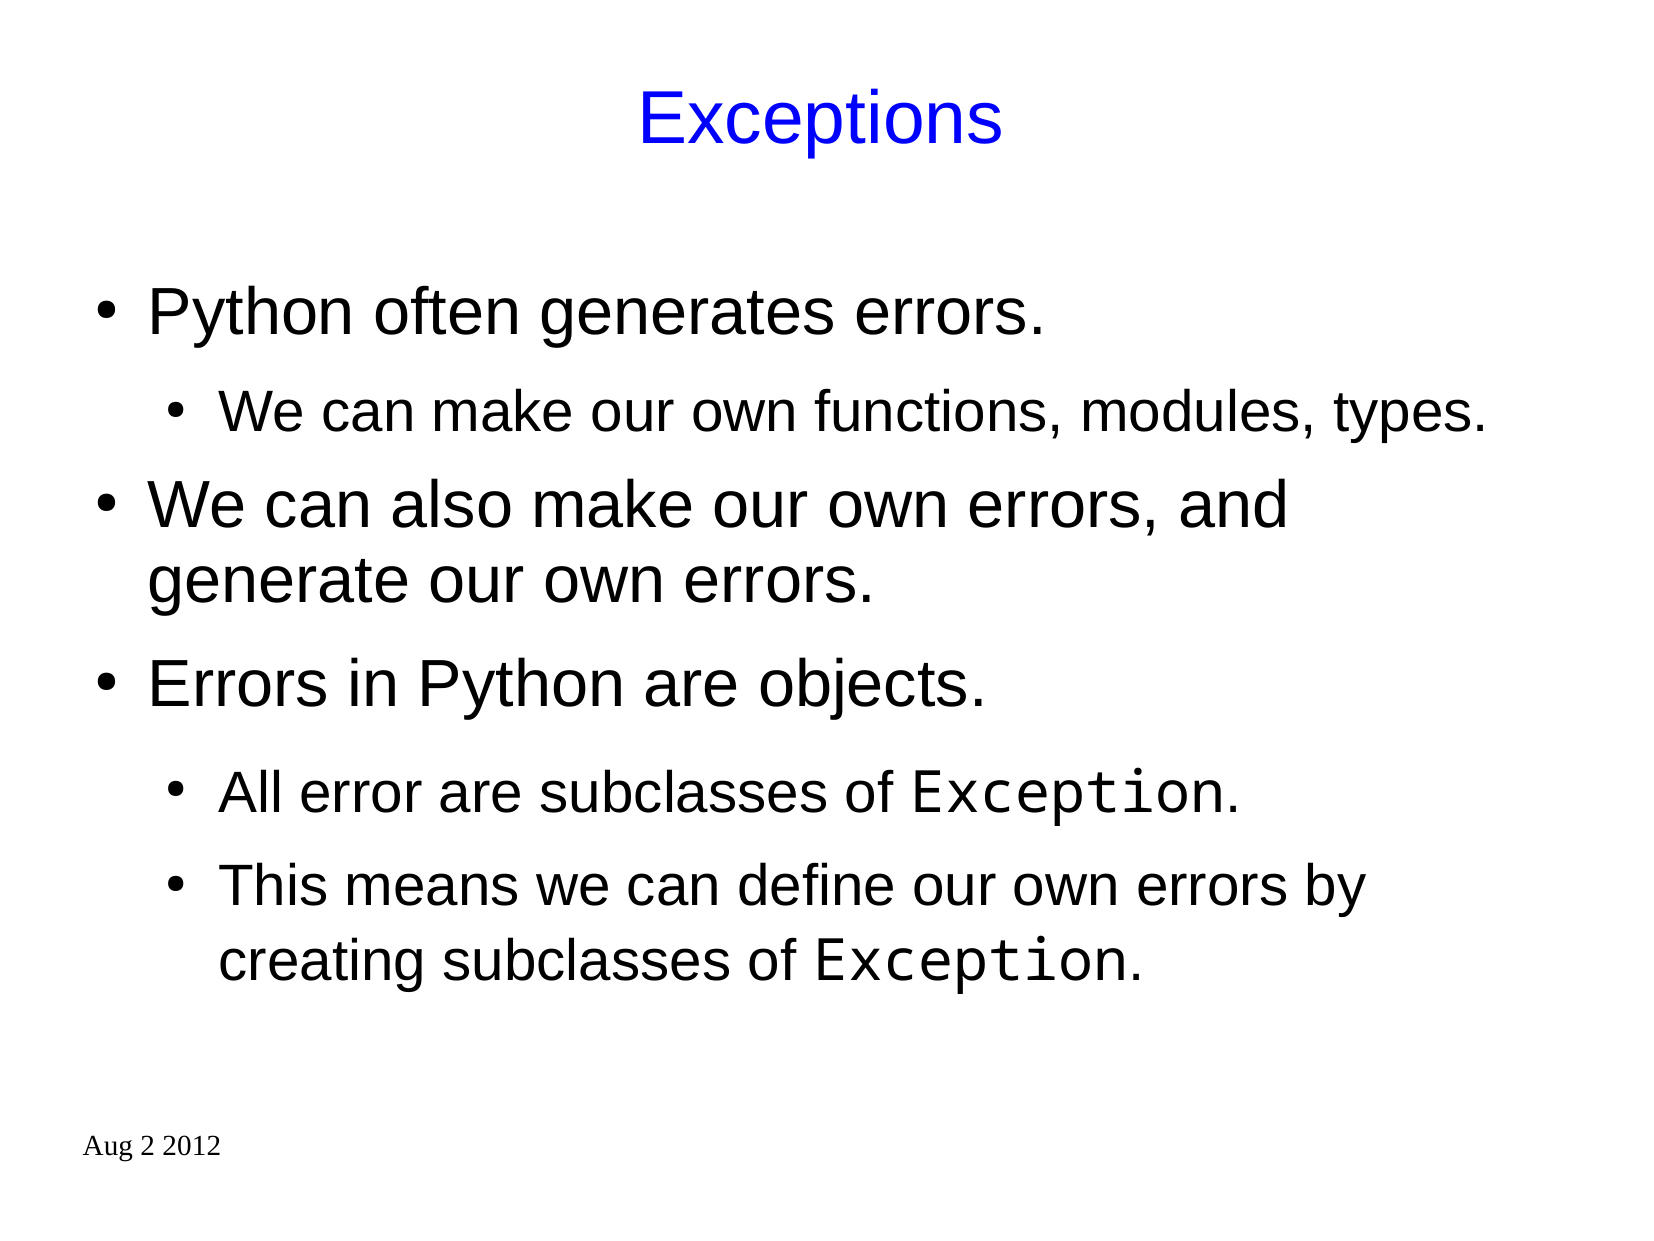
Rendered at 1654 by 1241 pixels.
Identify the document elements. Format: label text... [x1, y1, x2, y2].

title Exceptions [76, 58, 1565, 178]
list Python often generates errors. We can make our own functions, modules, types. We can also make our own errors, and generate our own errors. Errors in Python are objects. All error are subclasses of Exception. This means we can define our own errors by creating subclasses of Exception. [76, 274, 1565, 1093]
